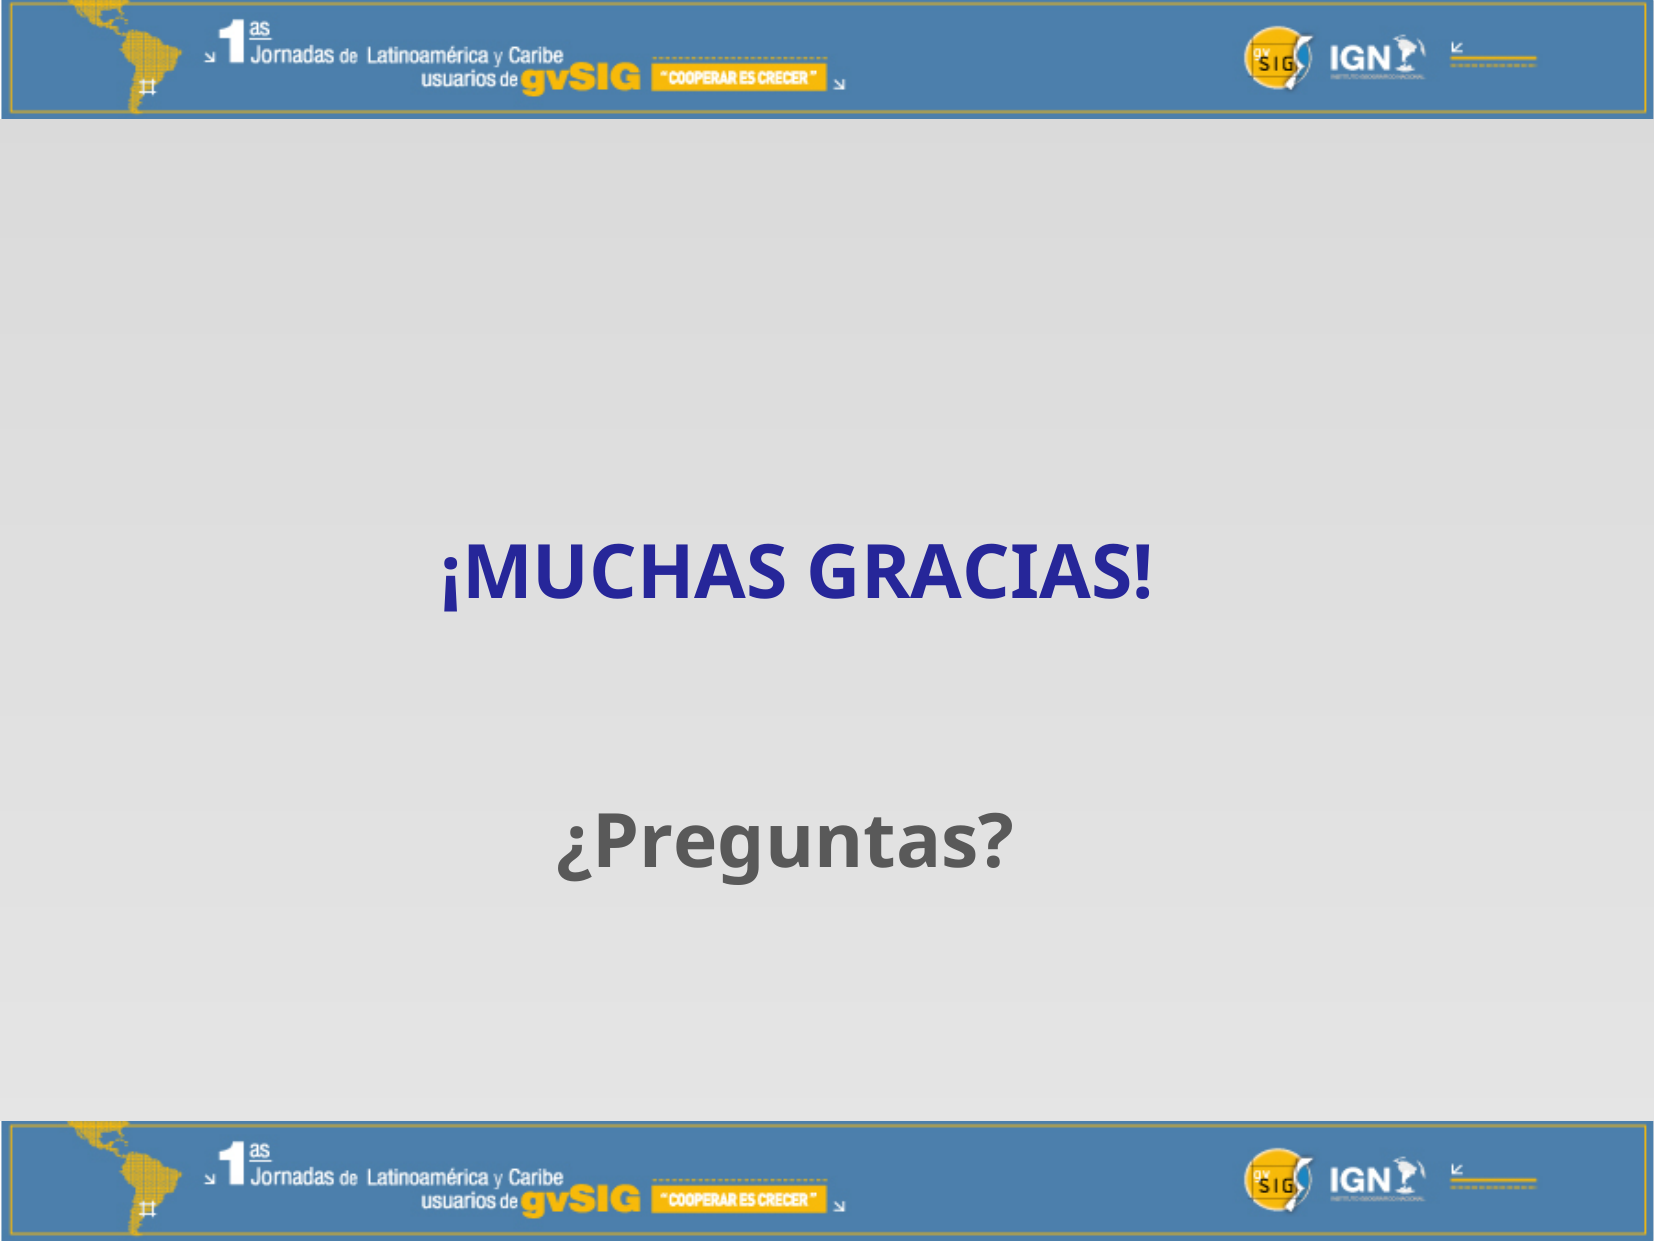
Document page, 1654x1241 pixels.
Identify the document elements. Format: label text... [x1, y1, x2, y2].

text_box ¡MUCHAS GRACIAS! [425, 514, 1170, 626]
picture [0, 0, 1654, 119]
text_box ¿Preguntas? [542, 784, 1030, 895]
picture [0, 1121, 1654, 1241]
